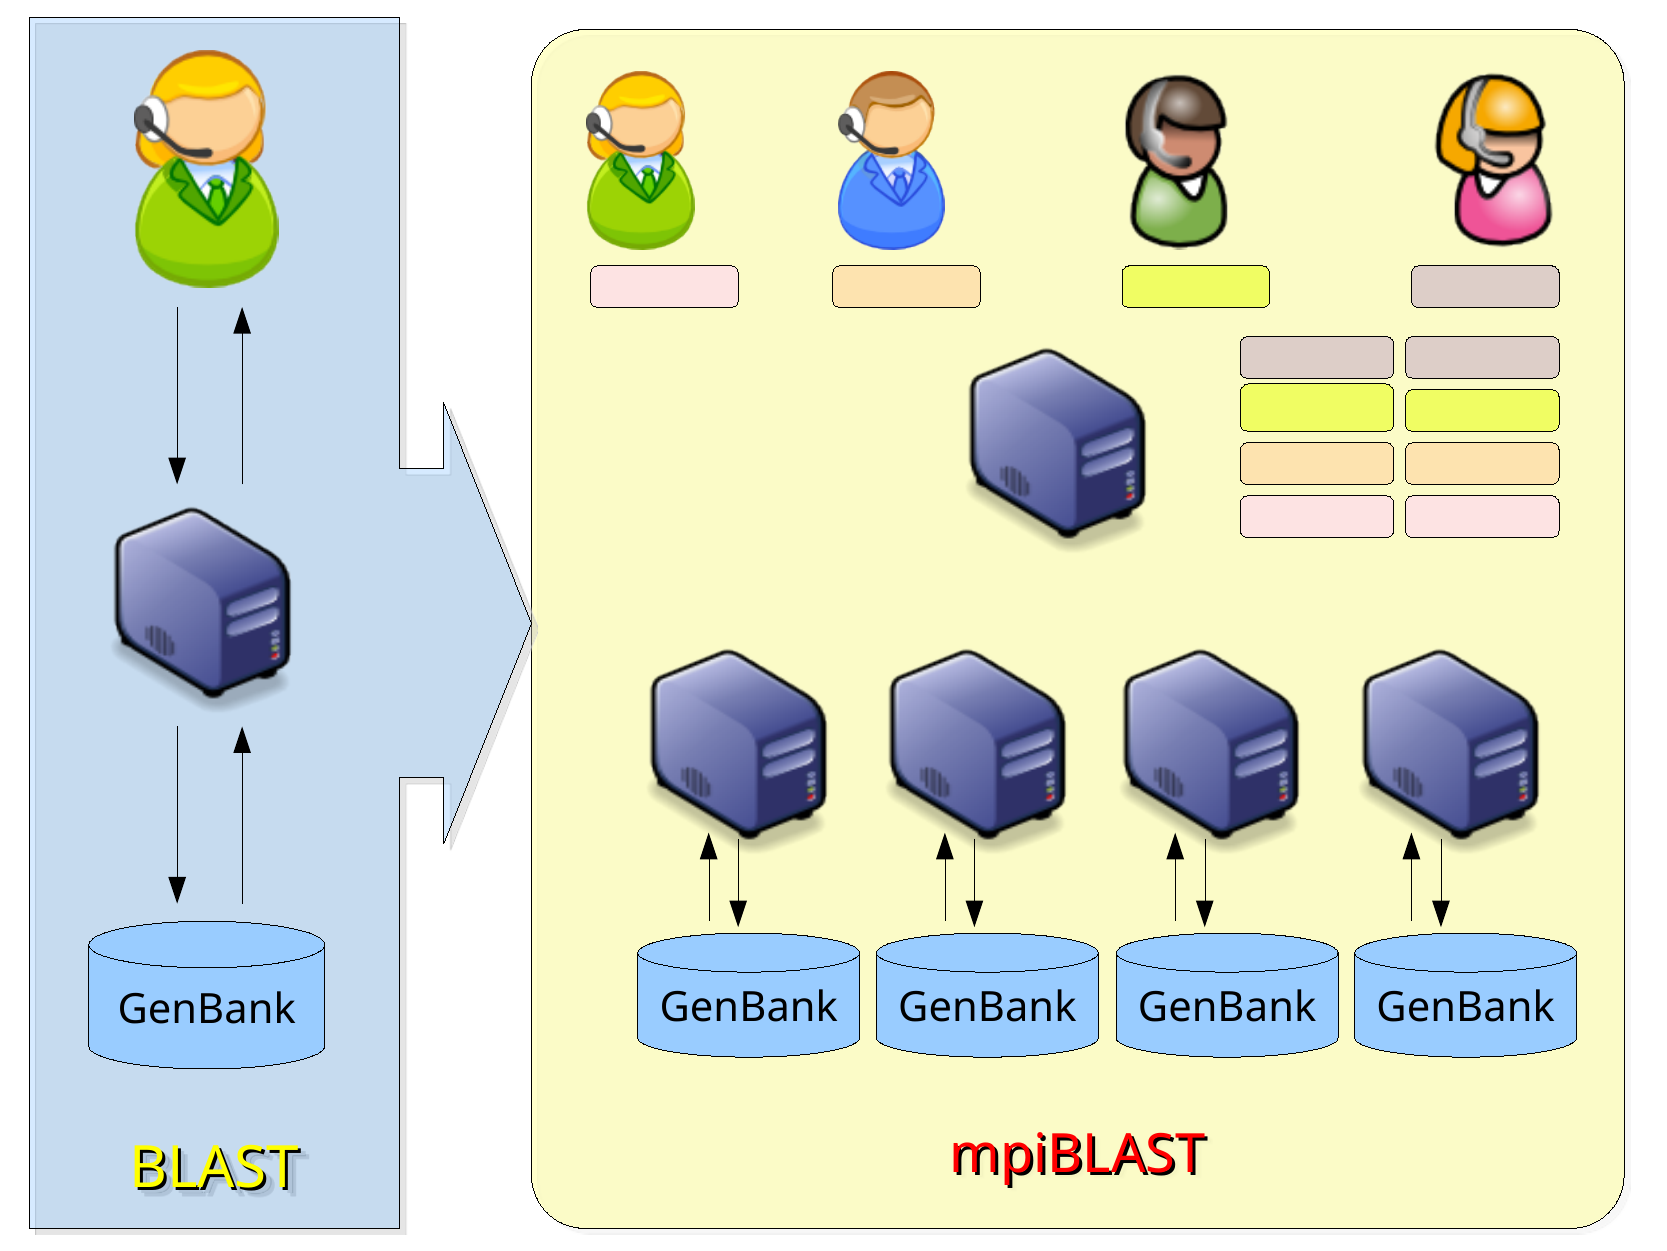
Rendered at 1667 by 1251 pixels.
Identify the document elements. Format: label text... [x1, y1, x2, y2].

picture [637, 643, 848, 880]
picture [1110, 643, 1320, 880]
text_box [590, 265, 739, 308]
text_box [1405, 389, 1560, 432]
text_box [1240, 495, 1394, 538]
text_box GenBank [637, 933, 860, 1058]
text_box GenBank [88, 921, 325, 1069]
picture [586, 71, 695, 250]
text_box [1240, 336, 1394, 379]
text_box [832, 265, 981, 308]
text_box BLAST [29, 17, 532, 1229]
picture [1408, 71, 1587, 250]
text_box [1405, 336, 1560, 379]
text_box [1405, 442, 1560, 485]
text_box [1411, 265, 1560, 308]
picture [1349, 643, 1560, 880]
picture [1088, 71, 1266, 250]
text_box [1405, 495, 1560, 538]
text_box GenBank [1354, 933, 1577, 1058]
text_box [1240, 383, 1394, 432]
text_box [1122, 265, 1270, 308]
picture [956, 342, 1167, 579]
text_box GenBank [876, 933, 1099, 1058]
picture [134, 50, 279, 288]
picture [876, 643, 1087, 880]
text_box [1240, 442, 1394, 485]
text_box GenBank [1116, 933, 1339, 1058]
picture [101, 501, 312, 739]
text_box mpiBLAST [531, 29, 1625, 1229]
picture [838, 71, 945, 250]
